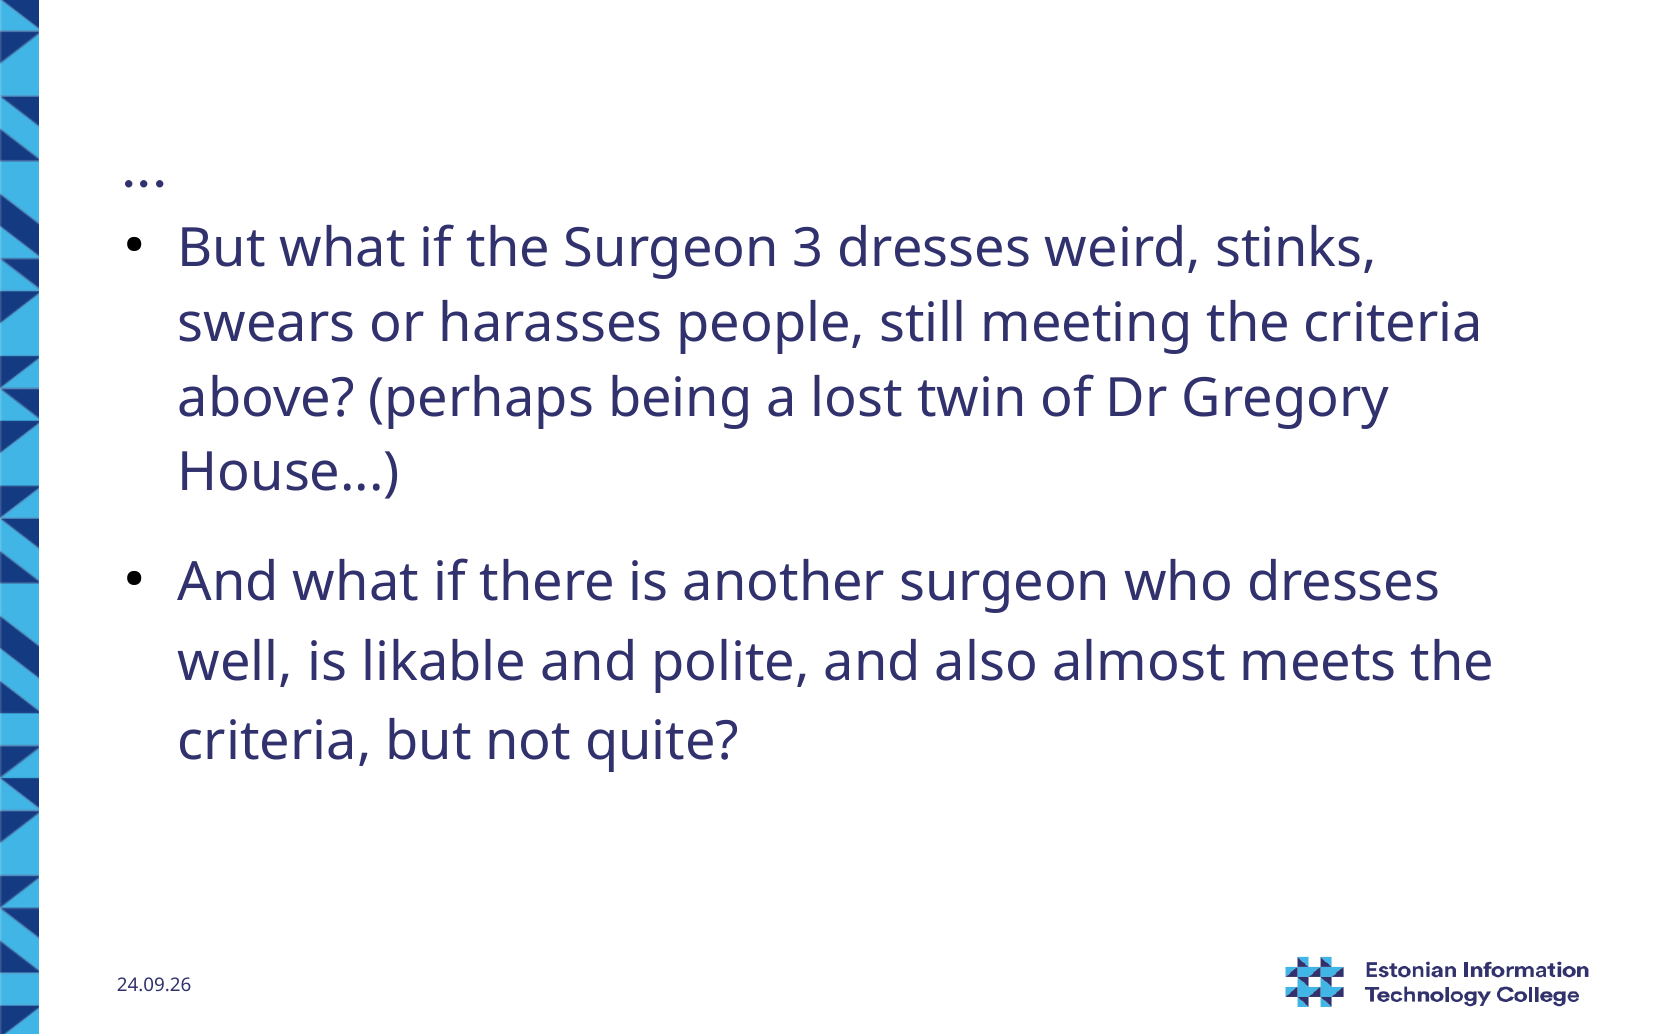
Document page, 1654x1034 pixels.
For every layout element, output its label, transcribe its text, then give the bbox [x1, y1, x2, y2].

title ... [121, 85, 1534, 259]
list But what if the Surgeon 3 dresses weird, stinks, swears or harasses people, still meeting the criteria above? (perhaps being a lost twin of Dr Gregory House...) And what if there is another surgeon who dresses well, is likable and polite, and also almost meets the criteria, but not quite? [106, 208, 1519, 1034]
